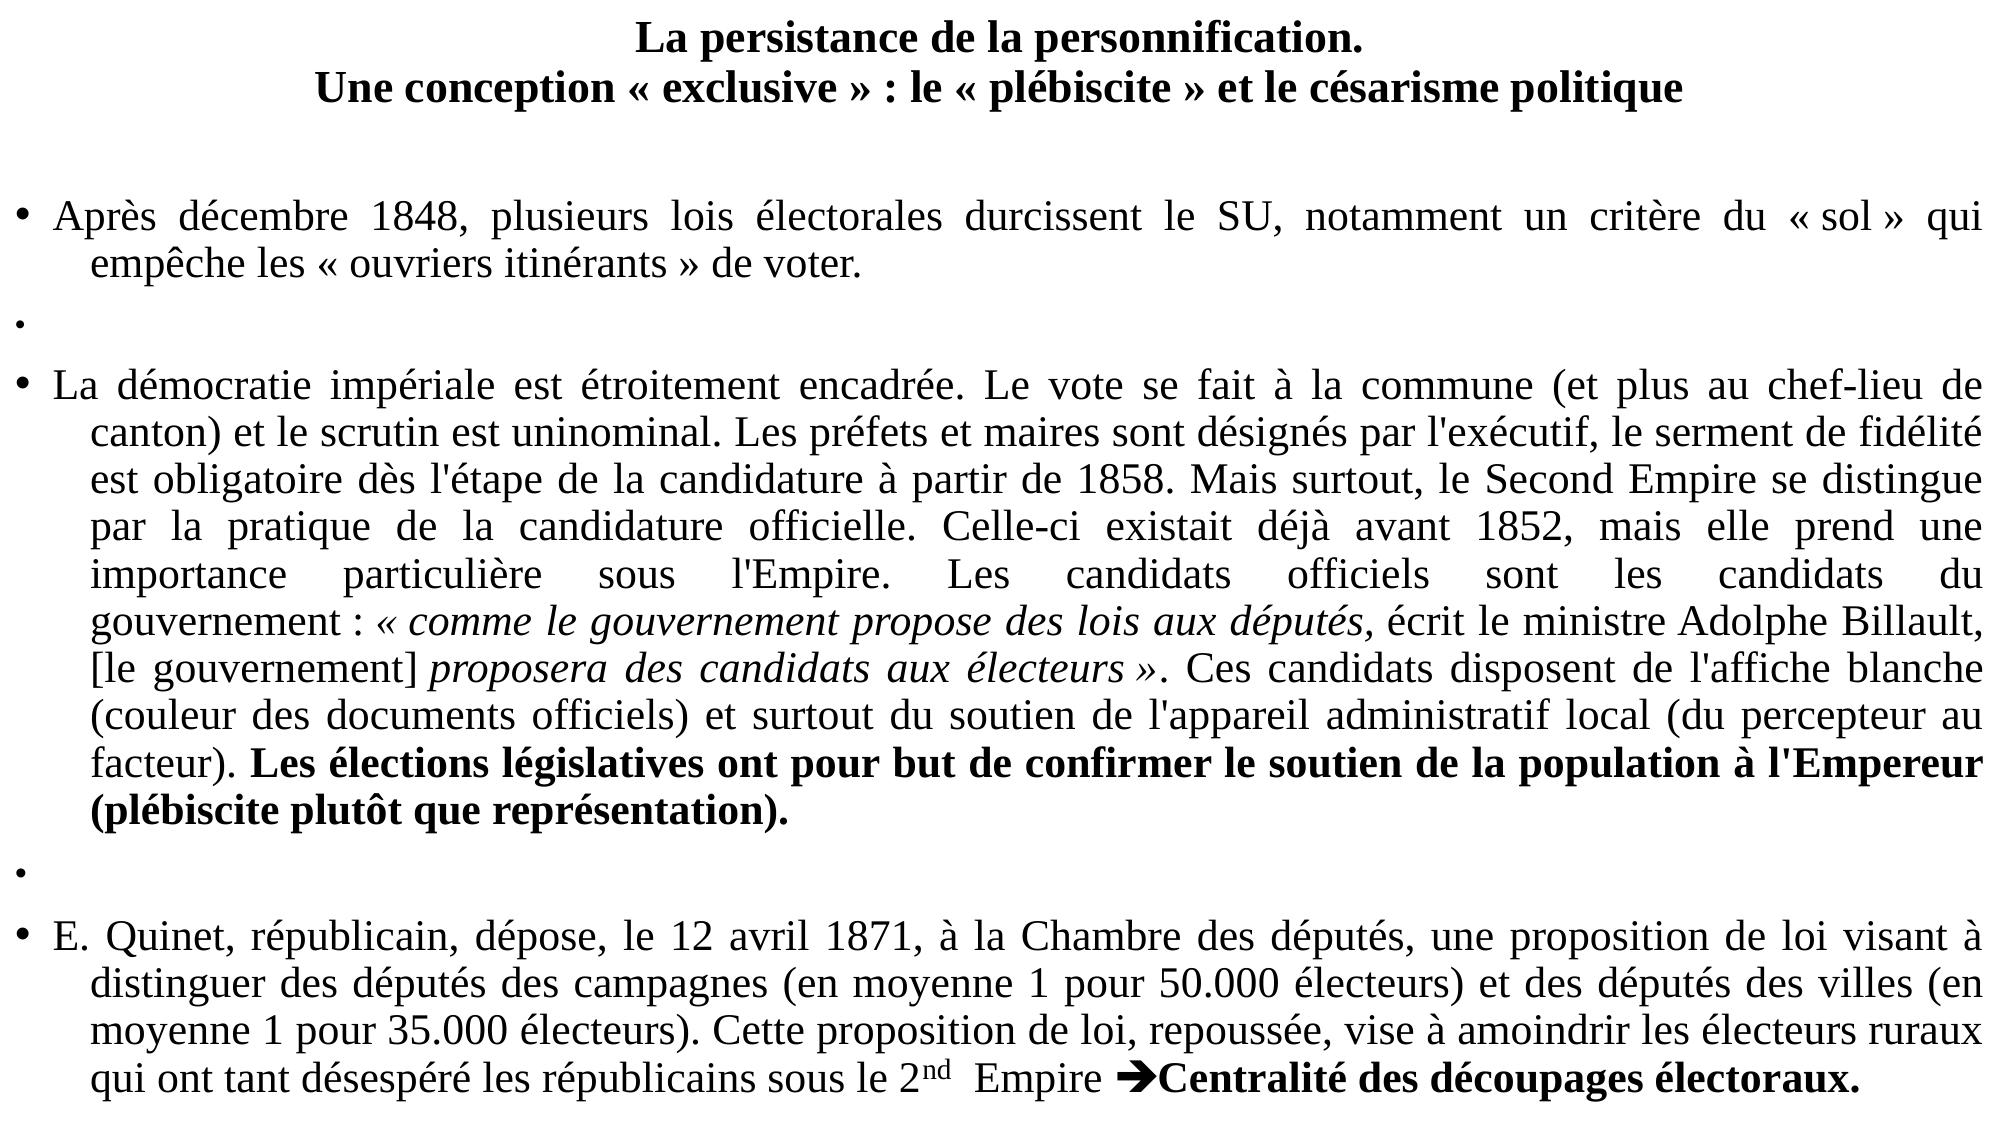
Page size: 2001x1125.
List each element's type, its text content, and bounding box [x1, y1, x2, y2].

list Après décembre 1848, plusieurs lois électorales durcissent le SU, notamment un critère du « sol » qui empêche les « ouvriers itinérants » de voter. La démocratie impériale est étroitement encadrée. Le vote se fait à la commune (et plus au chef-lieu de canton) et le scrutin est uninominal. Les préfets et maires sont désignés par l'exécutif, le serment de fidélité est obligatoire dès l'étape de la candidature à partir de 1858. Mais surtout, le Second Empire se distingue par la pratique de la candidature officielle. Celle-ci existait déjà avant 1852, mais elle prend une importance particulière sous l'Empire. Les candidats officiels sont les candidats du gouvernement : « comme le gouvernement propose des lois aux députés, écrit le ministre Adolphe Billault, [le gouvernement] proposera des candidats aux électeurs ». Ces candidats disposent de l'affiche blanche (couleur des documents officiels) et surtout du soutien de l'appareil administratif local (du percepteur au facteur). Les élections législatives ont pour but de confirmer le soutien de la population à l'Empereur (plébiscite plutôt que représentation). E. Quinet, républicain, dépose, le 12 avril 1871, à la Chambre des députés, une proposition de loi visant à distinguer des députés des campagnes (en moyenne 1 pour 50.000 électeurs) et des députés des villes (en moyenne 1 pour 35.000 électeurs). Cette proposition de loi, repoussée, vise à amoindrir les électeurs ruraux qui ont tant désespéré les républicains sous le 2nd Empire Centralité des découpages électoraux. [0, 184, 2000, 1125]
title La persistance de la personnification. Une conception « exclusive » : le « plébiscite » et le césarisme politique [249, 0, 1750, 126]
